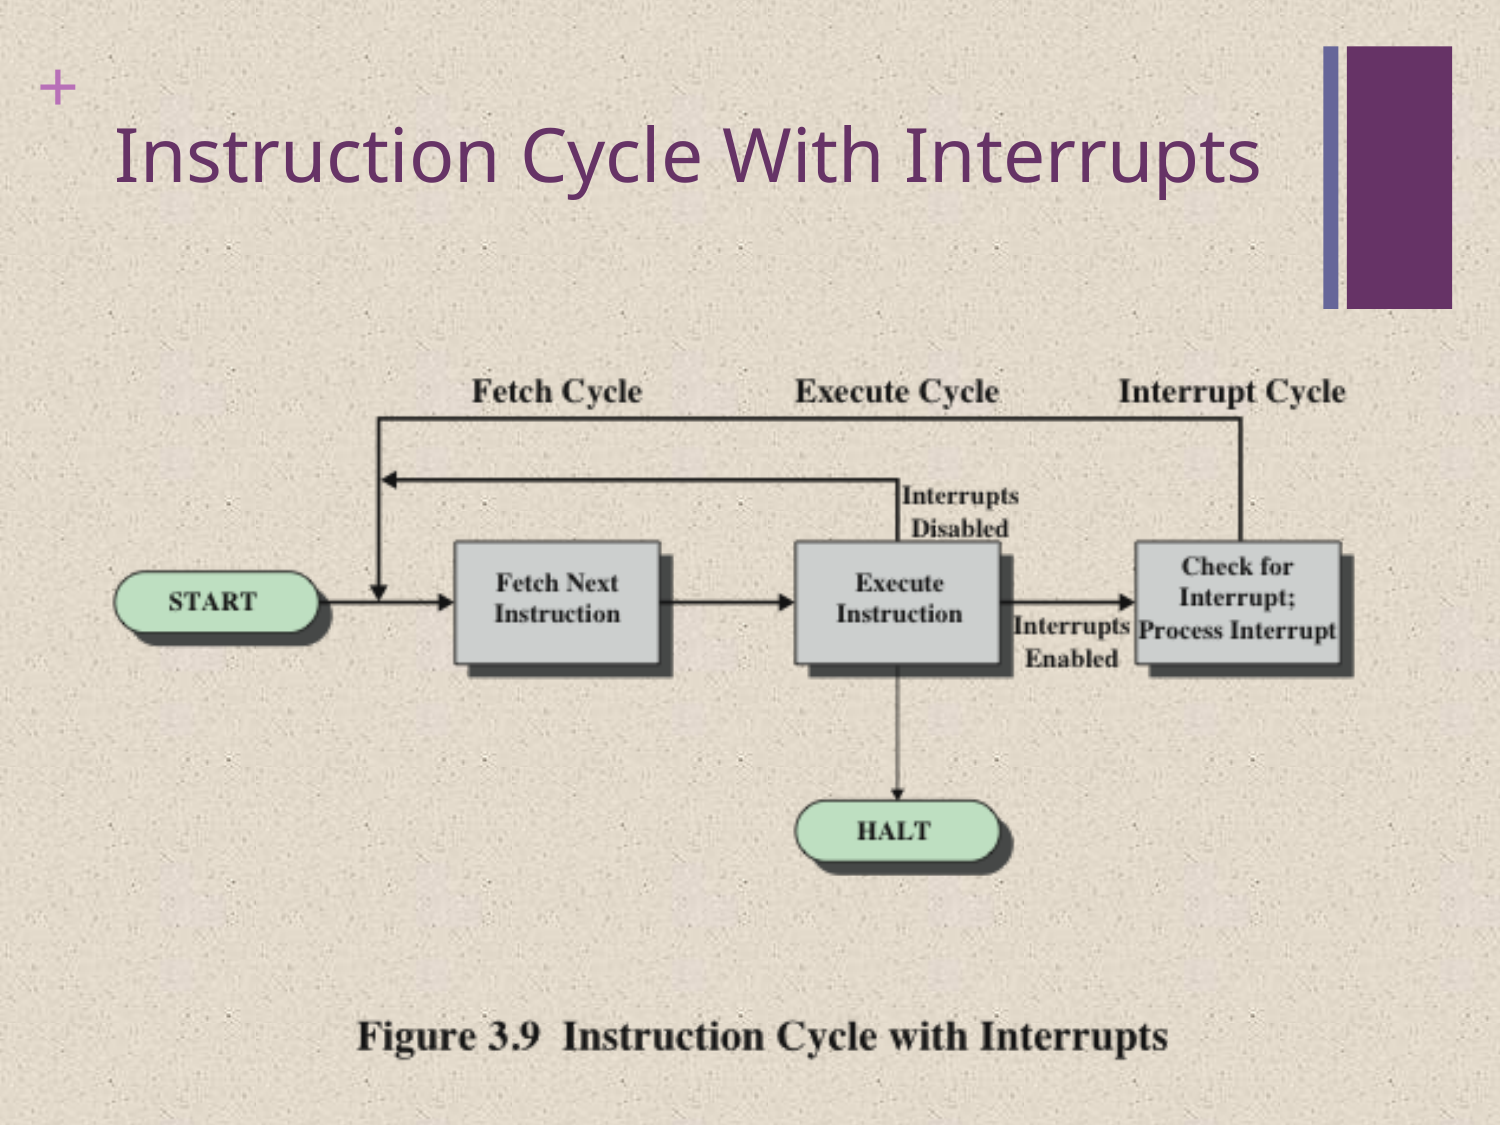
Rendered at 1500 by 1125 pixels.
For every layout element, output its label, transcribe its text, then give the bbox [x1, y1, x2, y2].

picture [0, 0, 1500, 1125]
title Instruction Cycle With Interrupts [99, 99, 1340, 283]
